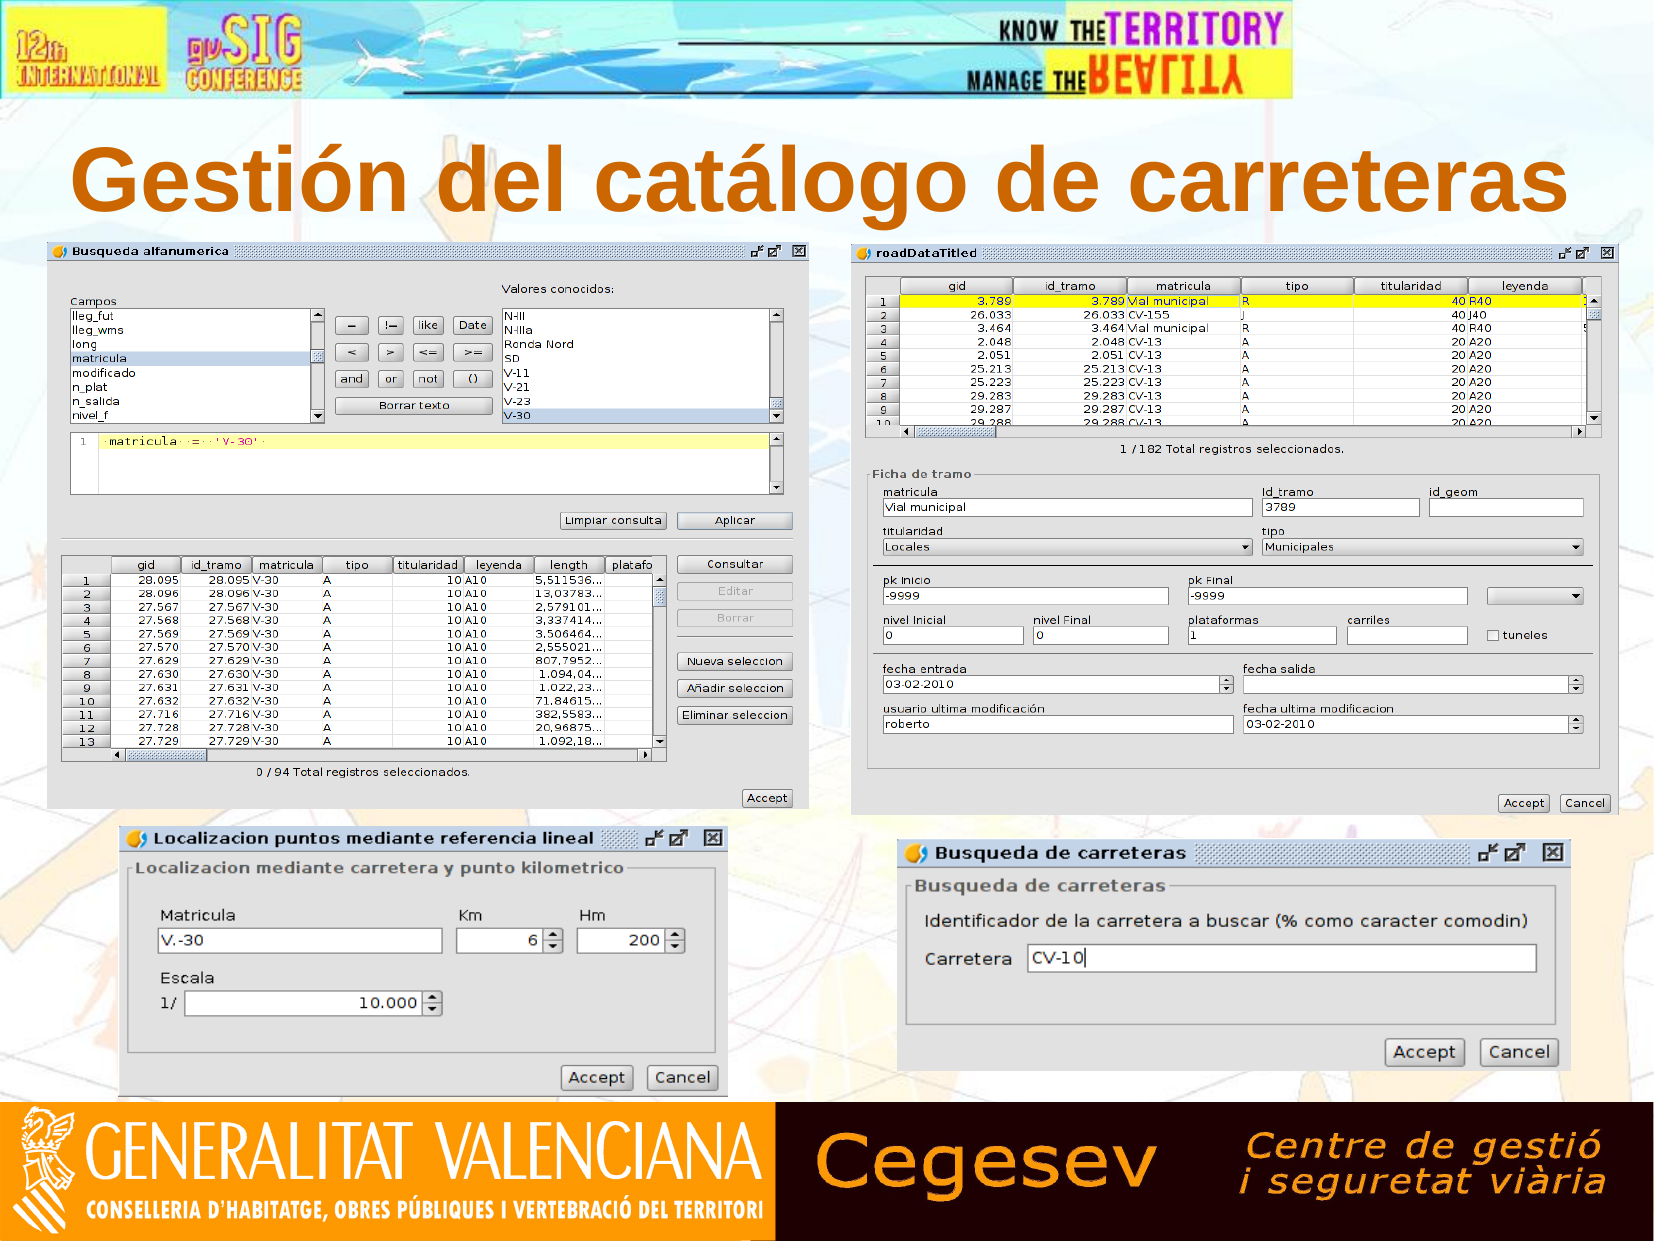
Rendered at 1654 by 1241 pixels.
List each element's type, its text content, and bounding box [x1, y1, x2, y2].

title Gestión del catálogo de carreteras [47, 76, 1595, 284]
picture [0, 0, 1654, 1241]
